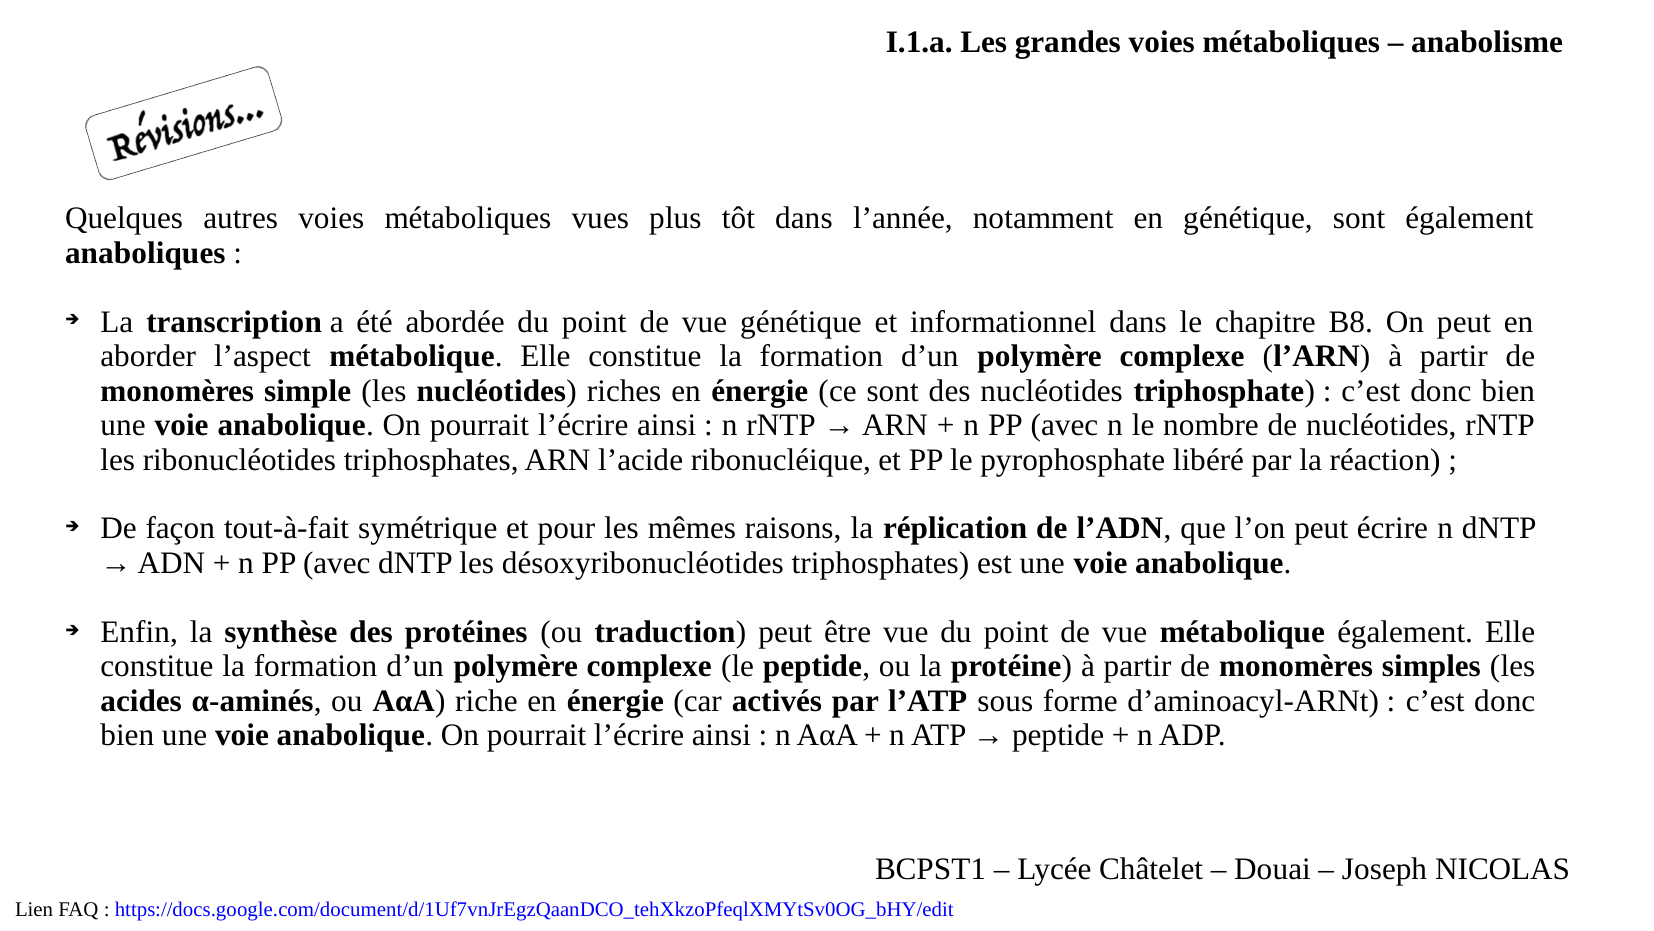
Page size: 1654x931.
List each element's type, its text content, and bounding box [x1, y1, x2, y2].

text_box I.1.a. Les grandes voies métaboliques – anabolisme [201, 5, 1572, 78]
text_box Quelques autres voies métaboliques vues plus tôt dans l’année, notamment en génétique, sont également anaboliques : La transcription a été abordée du point de vue génétique et informationnel dans le chapitre B8. On peut en aborder l’aspect métabolique. Elle constitue la formation d’un polymère complexe (l’ARN) à partir de monomères simple (les nucléotides) riches en énergie (ce sont des nucléotides triphosphate) : c’est donc bien une voie anabolique. On pourrait l’écrire ainsi : n rNTP → ARN + n PP (avec n le nombre de nucléotides, rNTP les ribonucléotides triphosphates, ARN l’acide ribonucléique, et PP le pyrophosphate libéré par la réaction) ; De façon tout-à-fait symétrique et pour les mêmes raisons, la réplication de l’ADN, que l’on peut écrire n dNTP → ADN + n PP (avec dNTP les désoxyribonucléotides triphosphates) est une voie anabolique. Enfin, la synthèse des protéines (ou traduction) peut être vue du point de vue métabolique également. Elle constitue la formation d’un polymère complexe (le peptide, ou la protéine) à partir de monomères simples (les acides α-aminés, ou AαA) riche en énergie (car activés par l’ATP sous forme d’aminoacyl-ARNt) : c’est donc bien une voie anabolique. On pourrait l’écrire ainsi : n AαA + n ATP → peptide + n ADP. [64, 200, 1536, 851]
picture [82, 63, 285, 183]
text_box Lien FAQ : https://docs.google.com/document/d/1Uf7vnJrEgzQaanDCO_tehXkzoPfeqlXMYtSv0OG_bHY/edit [0, 897, 993, 931]
text_box BCPST1 – Lycée Châtelet – Douai – Joseph NICOLAS [637, 832, 1571, 905]
